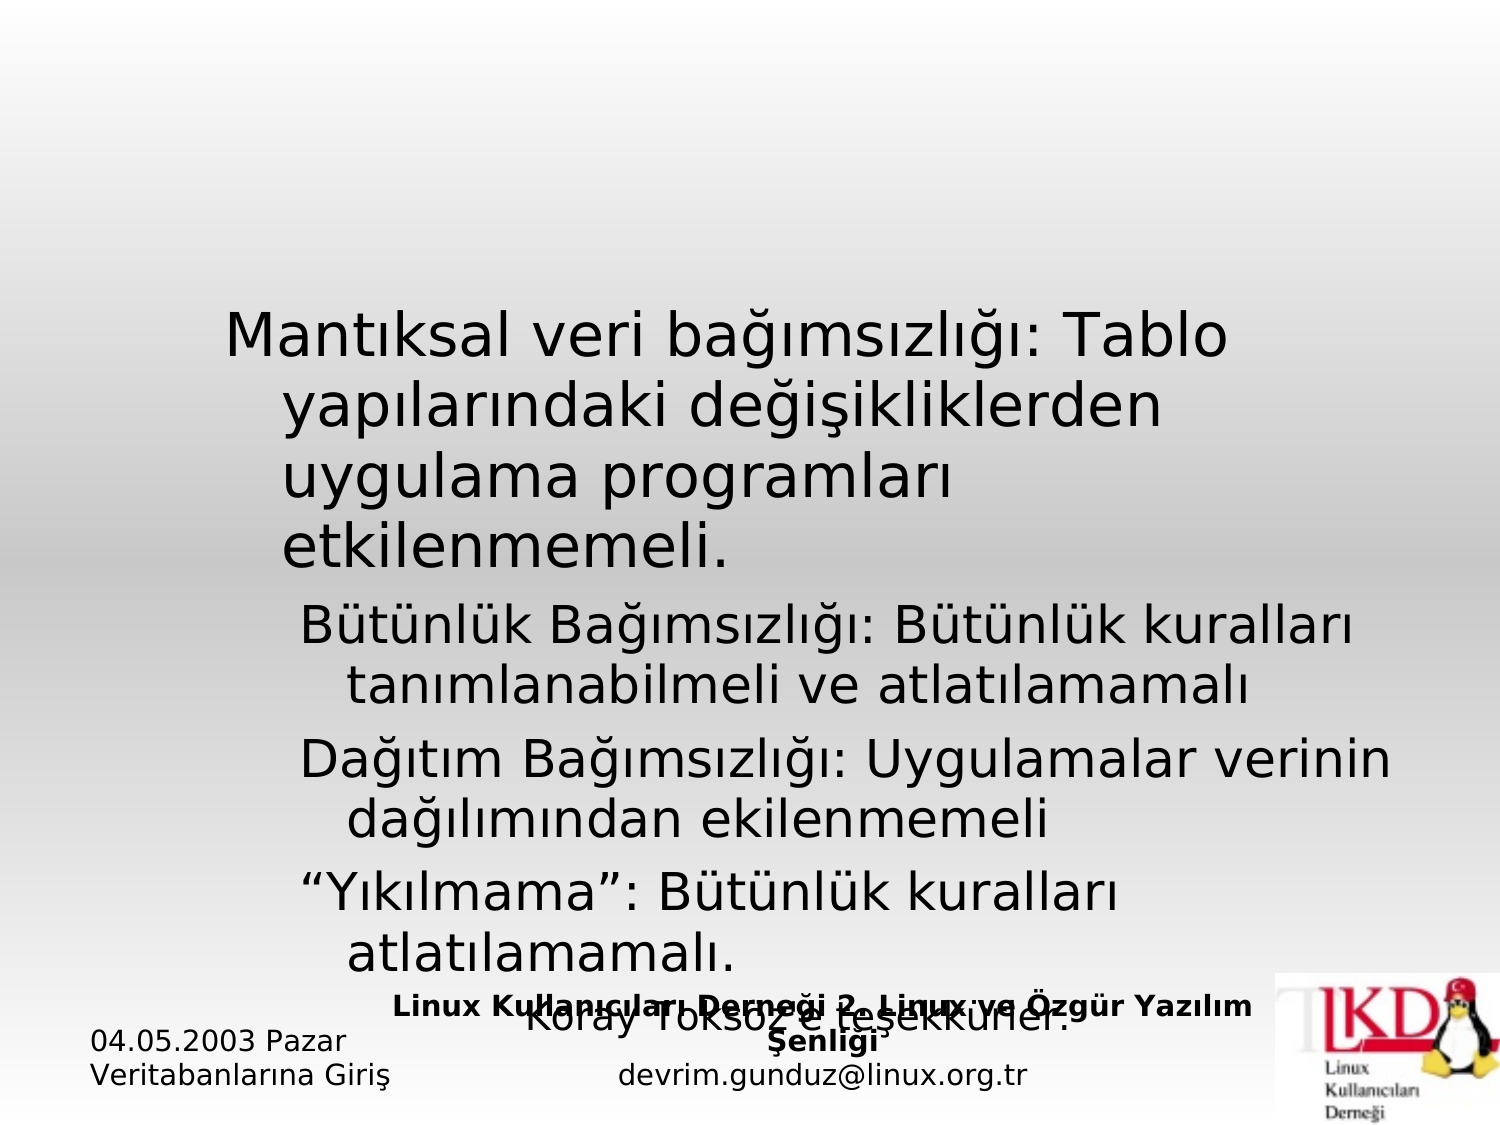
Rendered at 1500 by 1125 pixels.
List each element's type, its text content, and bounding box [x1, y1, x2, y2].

list Mantıksal veri bağımsızlığı: Tablo yapılarındaki değişikliklerden uygulama programları etkilenmemeli. Bütünlük Bağımsızlığı: Bütünlük kuralları tanımlanabilmeli ve atlatılamamalı Dağıtım Bağımsızlığı: Uygulamalar verinin dağılımından ekilenmemeli “Yıkılmama”: Bütünlük kuralları atlatılamamalı. Koray Toksöz'e teşekkürler. [224, 299, 1425, 1040]
picture [1275, 973, 1500, 1125]
